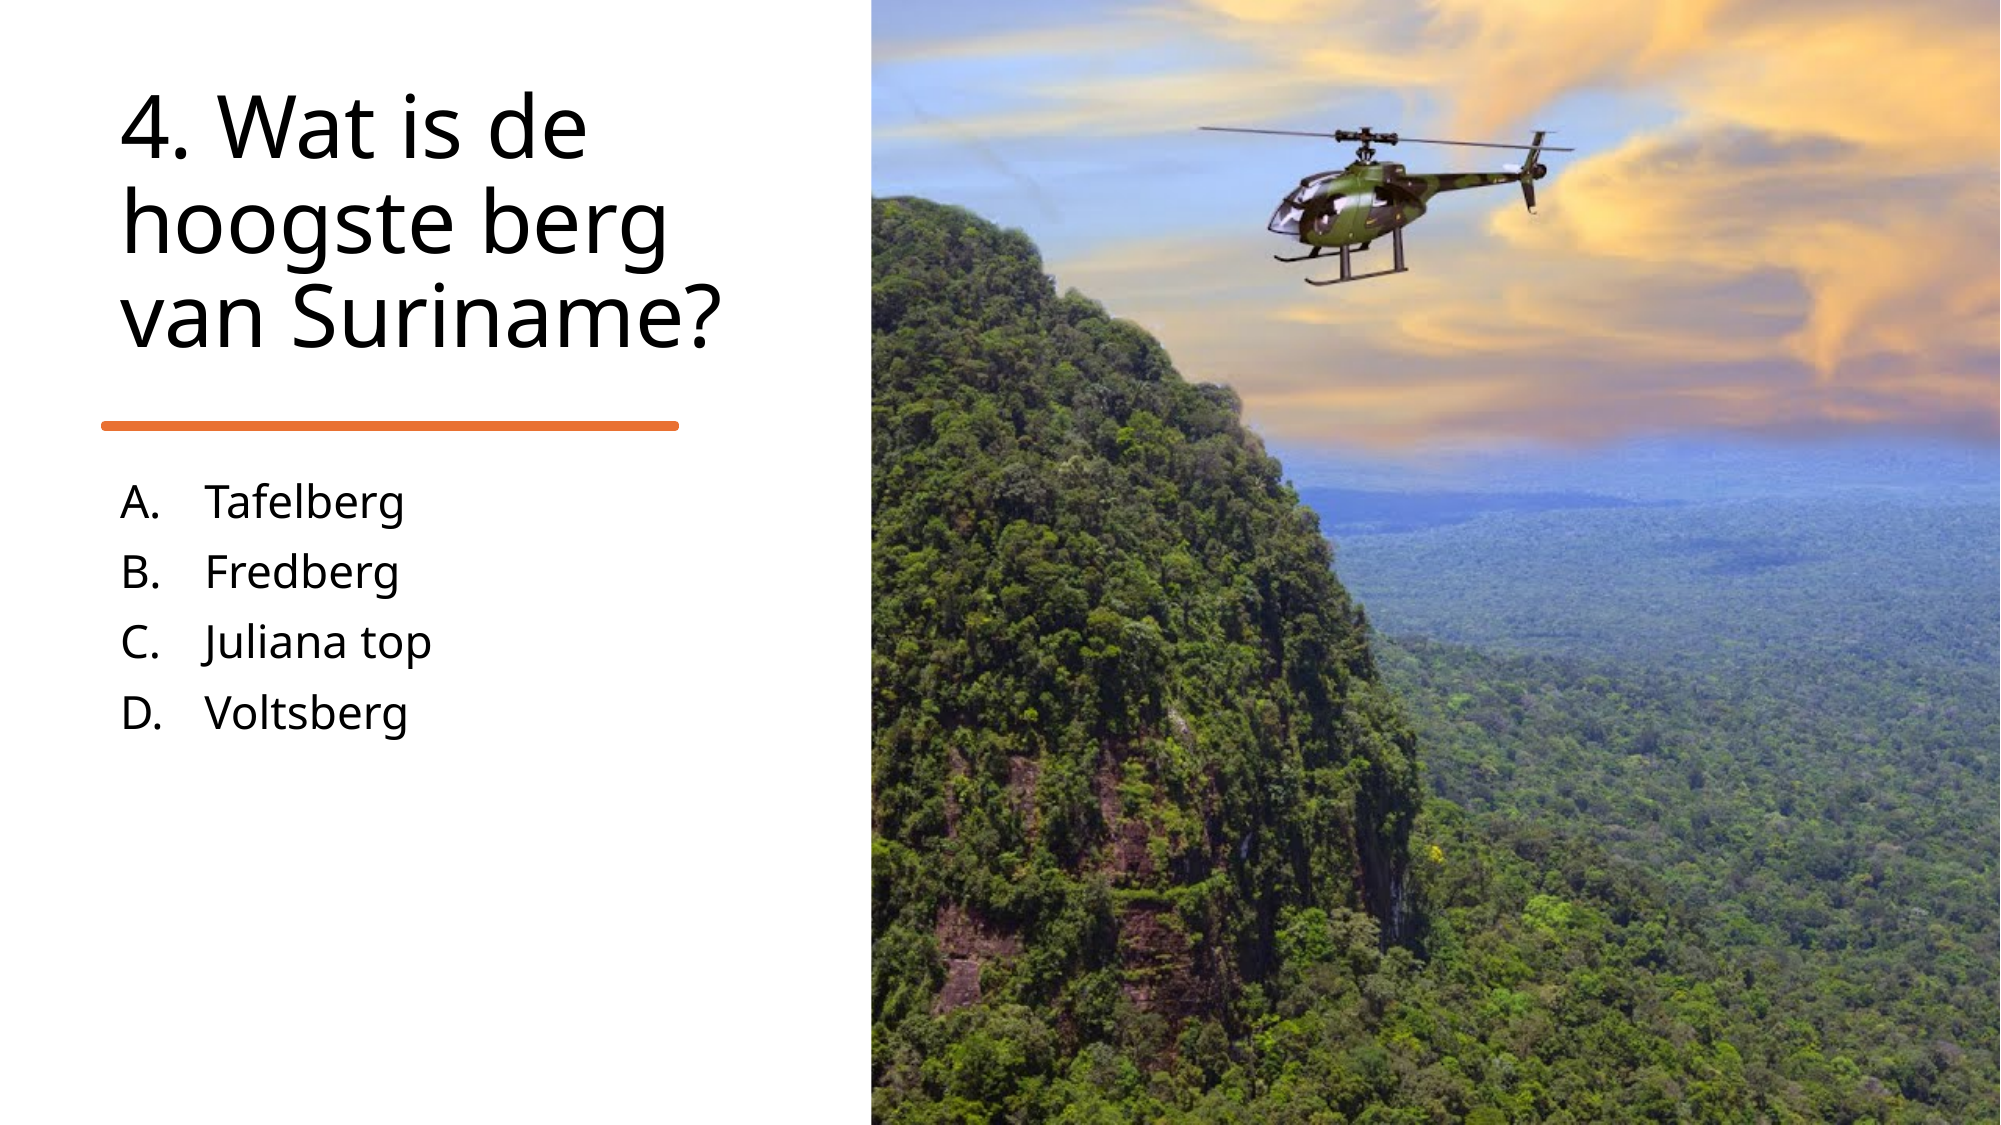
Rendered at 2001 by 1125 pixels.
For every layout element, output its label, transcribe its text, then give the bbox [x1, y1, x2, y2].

picture [871, 0, 2000, 1125]
text_box [0, 0, 871, 1125]
title 4. Wat is de hoogste berg van Suriname? [105, 53, 822, 375]
list Tafelberg Fredberg Juliana top Voltsberg [105, 471, 802, 1016]
